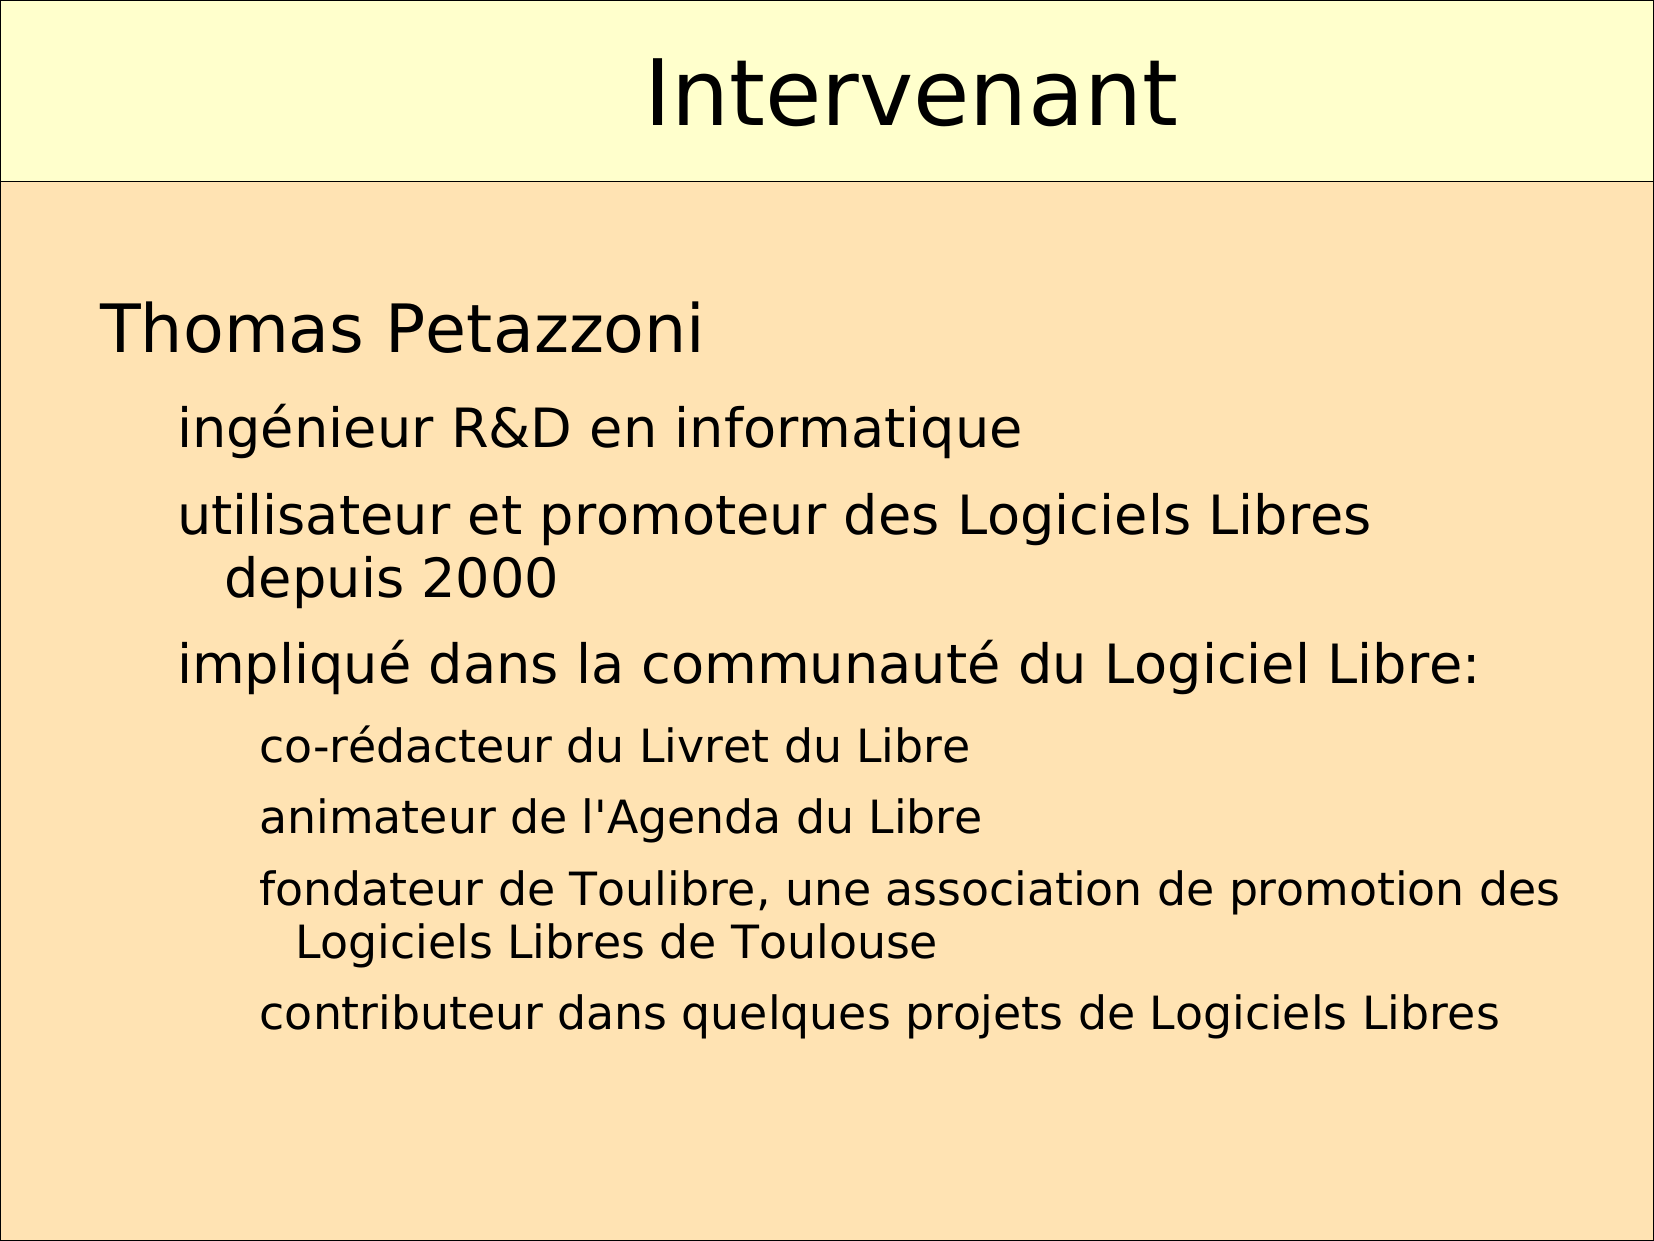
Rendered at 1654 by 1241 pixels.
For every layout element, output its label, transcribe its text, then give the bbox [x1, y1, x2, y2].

list Thomas Petazzoni ingénieur R&D en informatique utilisateur et promoteur des Logiciels Libres depuis 2000 impliqué dans la communauté du Logiciel Libre: co-rédacteur du Livret du Libre animateur de l'Agenda du Libre fondateur de Toulibre, une association de promotion des Logiciels Libres de Toulouse contributeur dans quelques projets de Logiciels Libres [82, 290, 1571, 1094]
title Intervenant [203, 39, 1620, 147]
